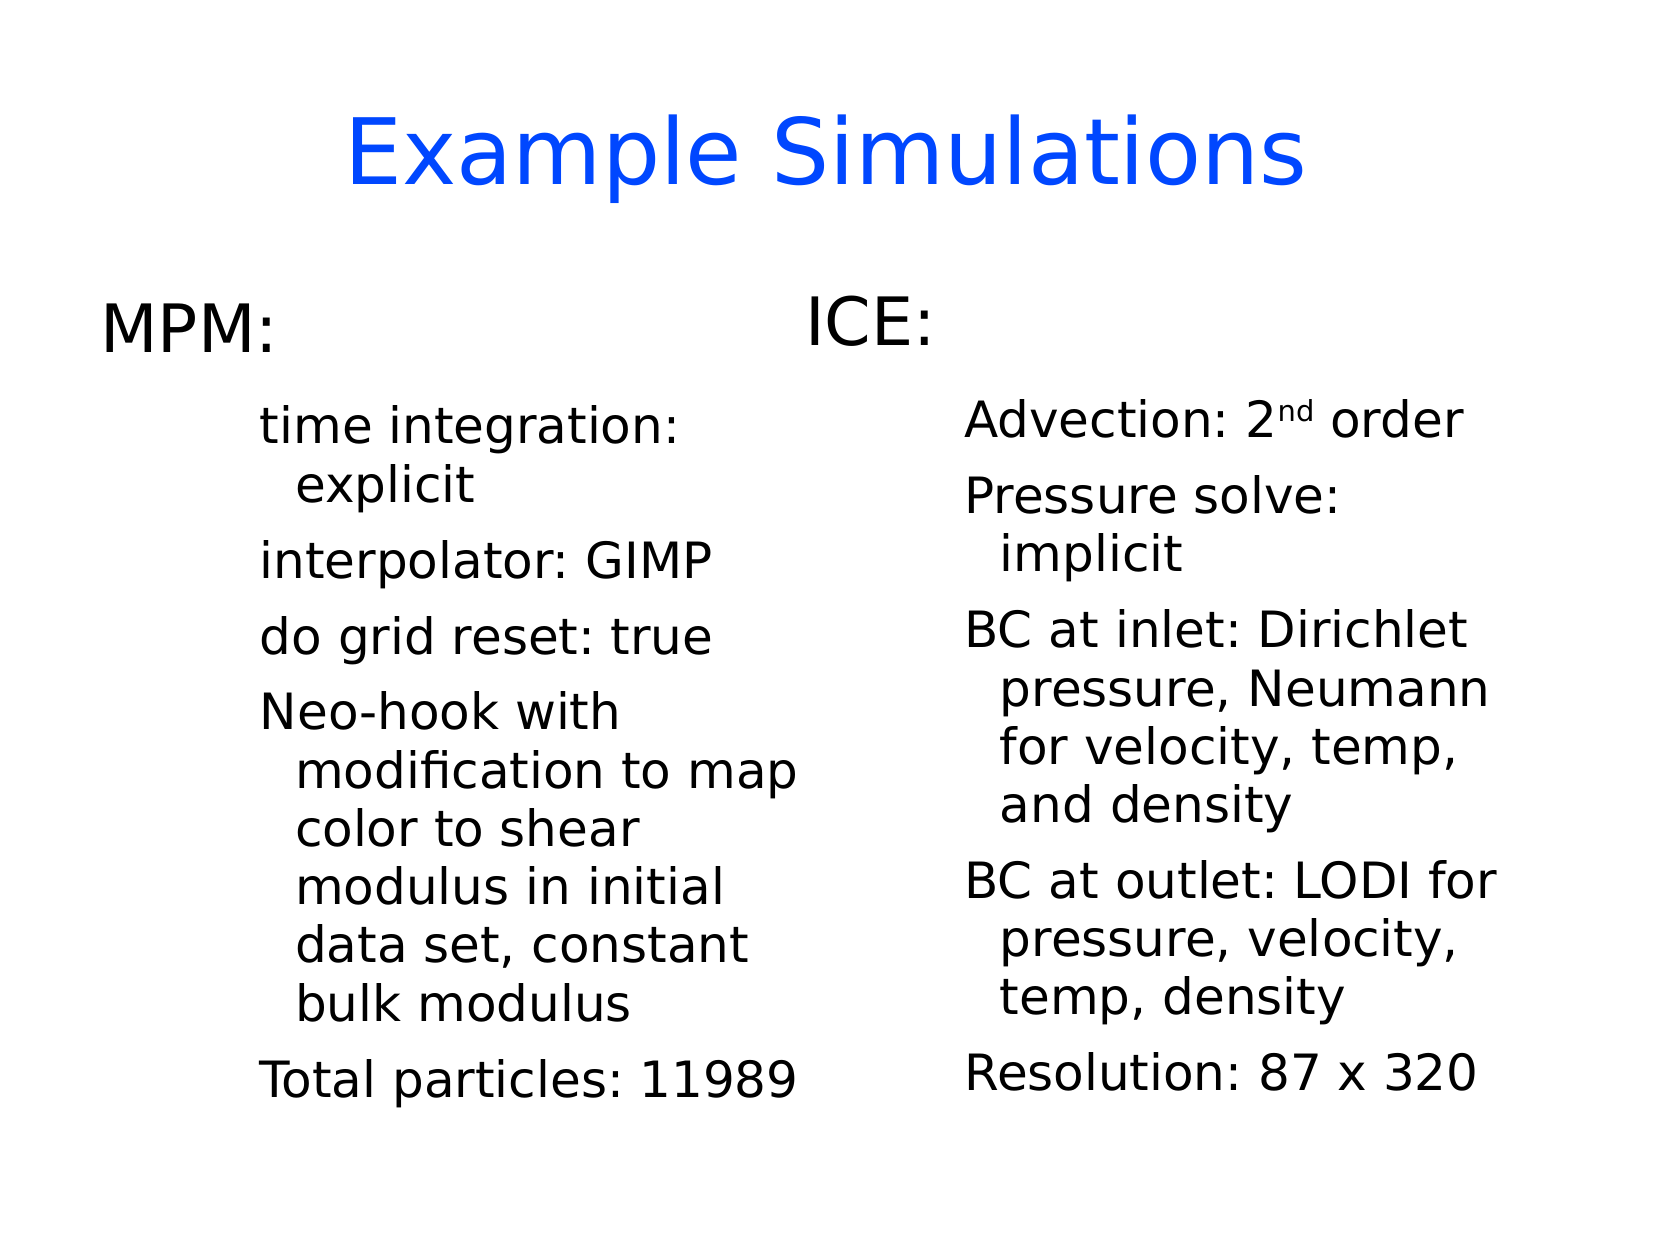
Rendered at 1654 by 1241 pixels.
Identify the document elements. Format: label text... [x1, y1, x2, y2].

list ICE: Advection: 2nd order Pressure solve: implicit BC at inlet: Dirichlet pressure, Neumann for velocity, temp, and density BC at outlet: LODI for pressure, velocity, temp, density Resolution: 87 x 320 [787, 283, 1514, 1088]
list MPM: time integration: explicit interpolator: GIMP do grid reset: true Neo-hook with modification to map color to shear modulus in initial data set, constant bulk modulus Total particles: 11989 [82, 290, 809, 1109]
title Example Simulations [82, 49, 1571, 257]
